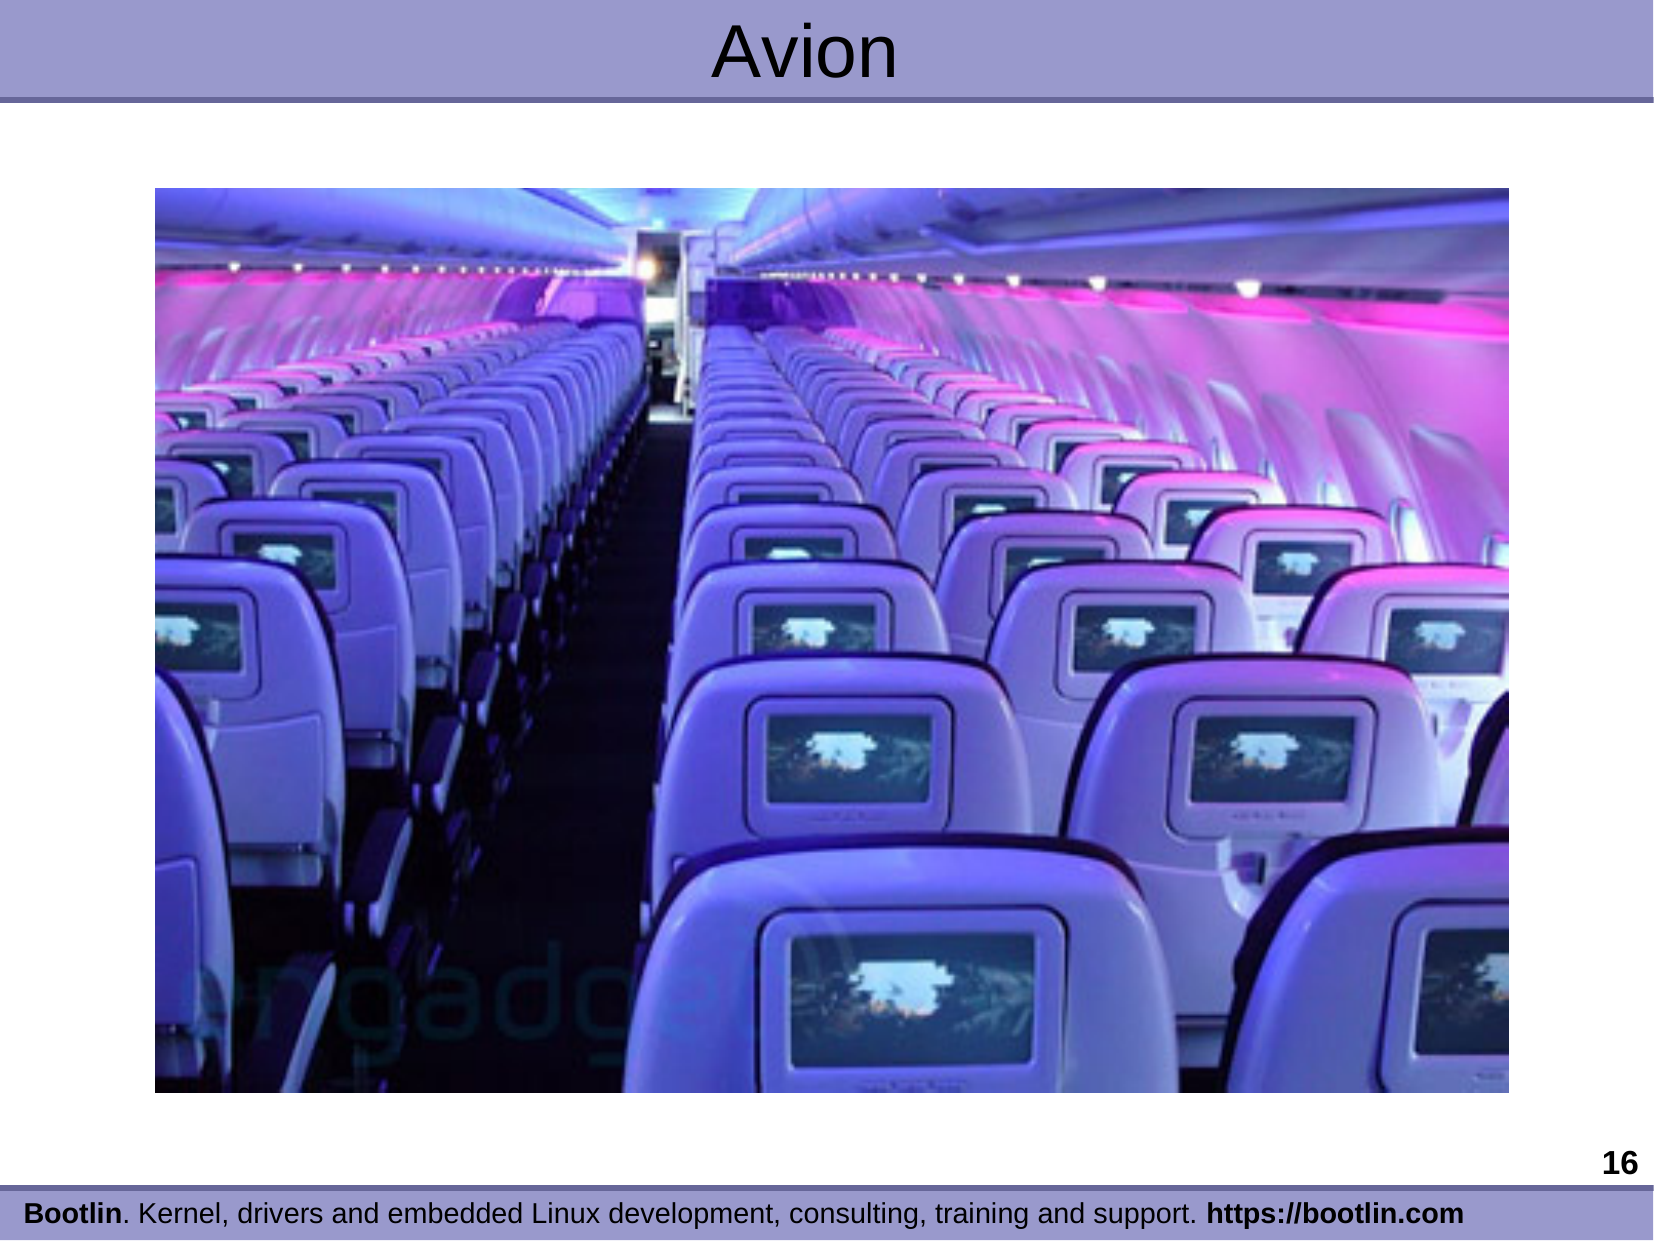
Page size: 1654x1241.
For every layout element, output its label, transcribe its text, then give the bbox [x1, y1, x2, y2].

title Avion [60, 5, 1551, 97]
picture [155, 188, 1509, 1093]
